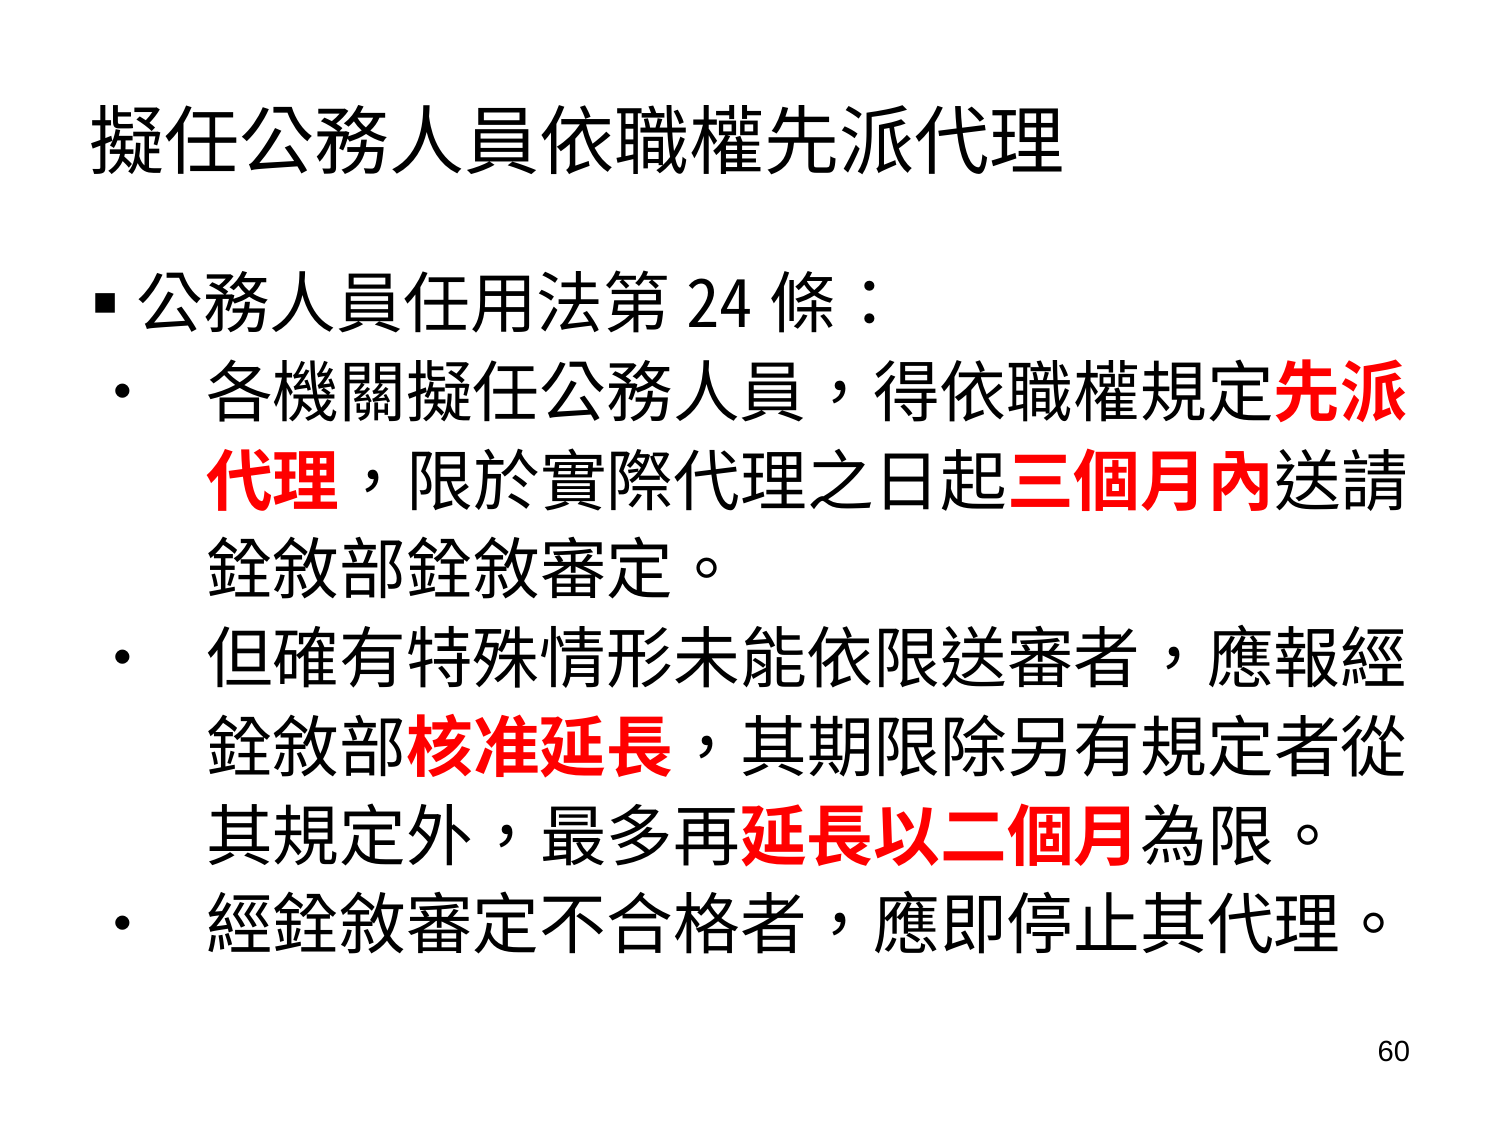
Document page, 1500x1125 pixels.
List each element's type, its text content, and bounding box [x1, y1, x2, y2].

title 擬任公務人員依職權先派代理 [75, 45, 1426, 233]
list 公務人員任用法第24條： • 各機關擬任公務人員，得依職權規定先派 代理，限於實際代理之日起三個月內送請 銓敘部銓敘審定。 • 但確有特殊情形未能依限送審者，應報經 銓敘部核准延長，其期限除另有規定者從 其規定外，最多再延長以二個月為限。 • 經銓敘審定不合格者，應即停止其代理。 [75, 262, 1426, 1005]
